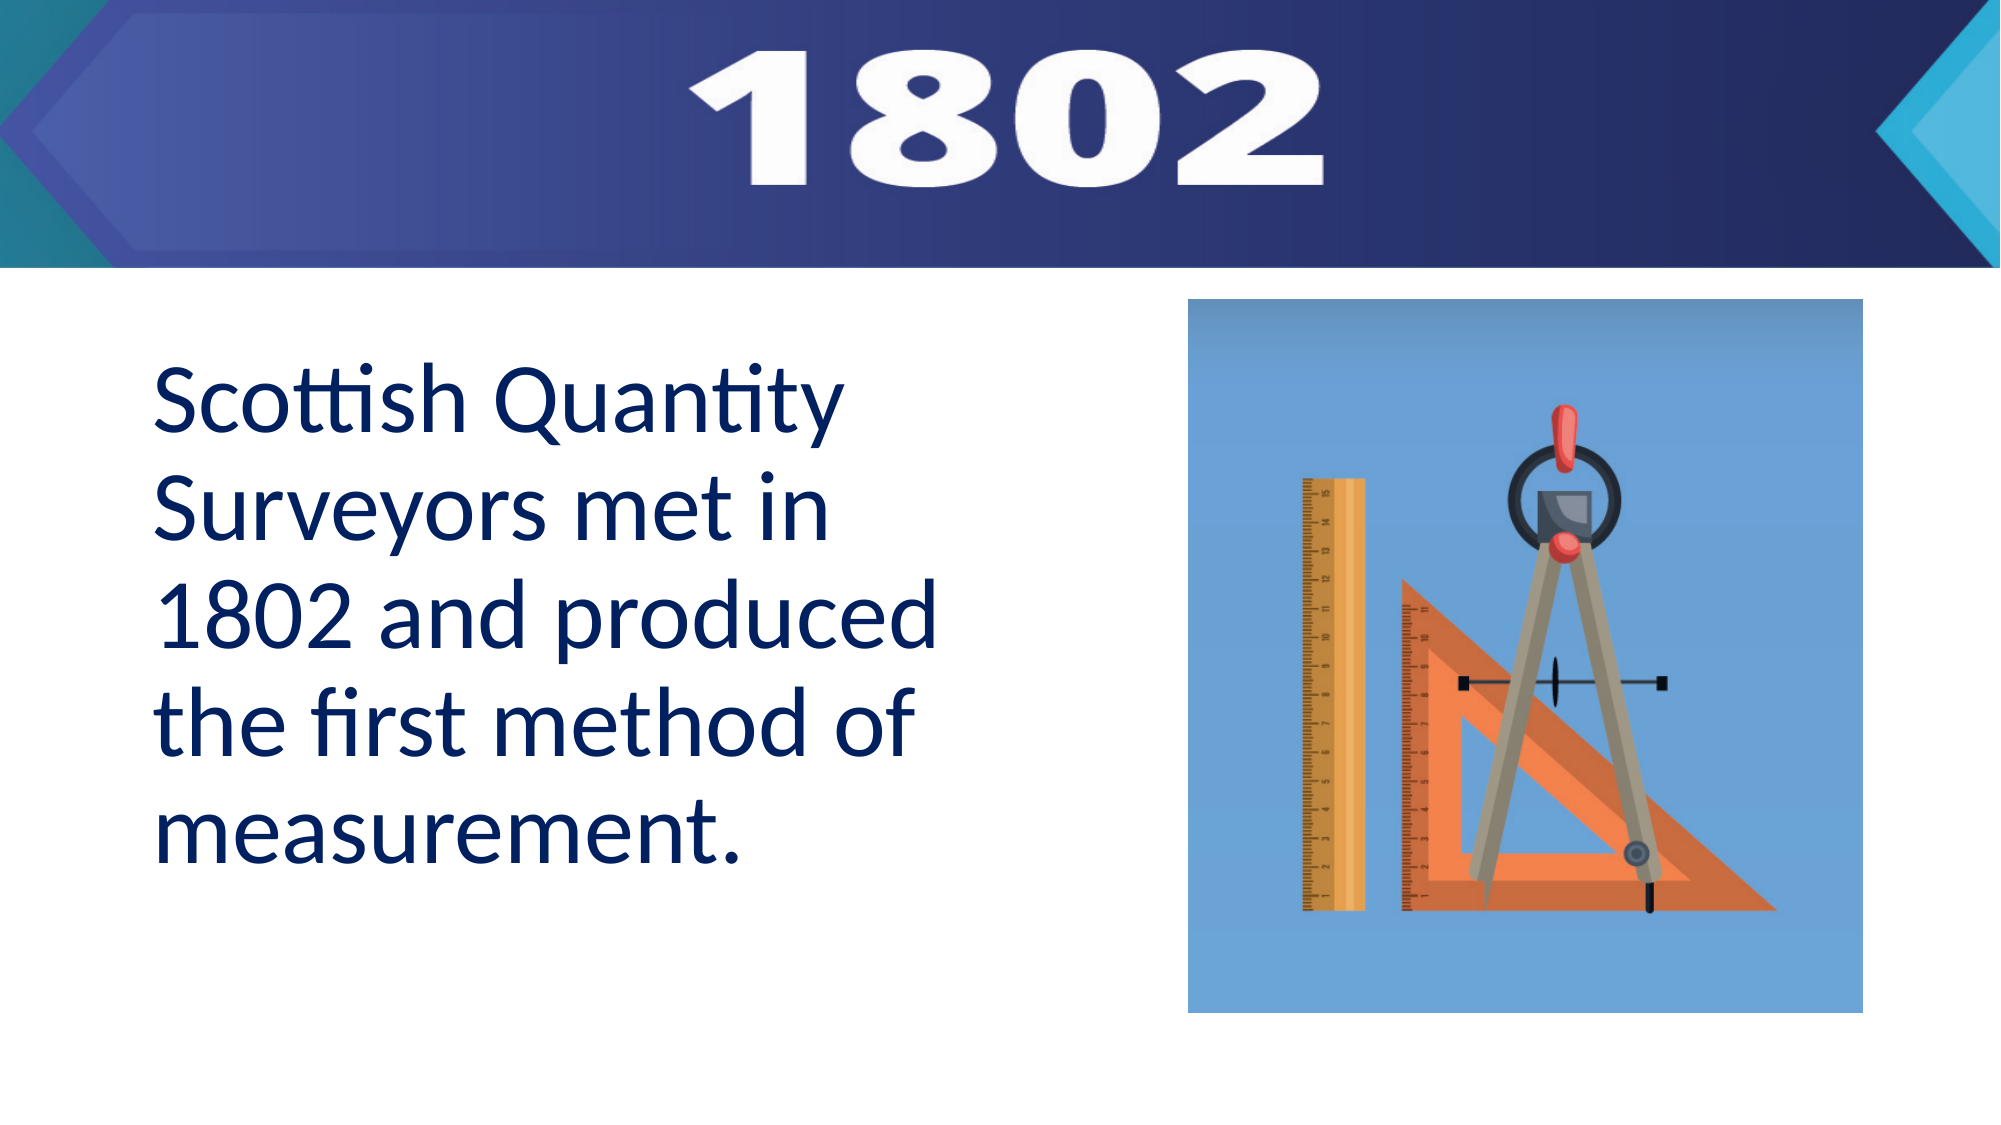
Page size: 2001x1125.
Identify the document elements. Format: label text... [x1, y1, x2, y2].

picture [1188, 299, 1863, 1014]
list Scottish Quantity Surveyors met in 1802 and produced the first method of measurement. [137, 338, 988, 1053]
picture [0, 0, 2000, 268]
